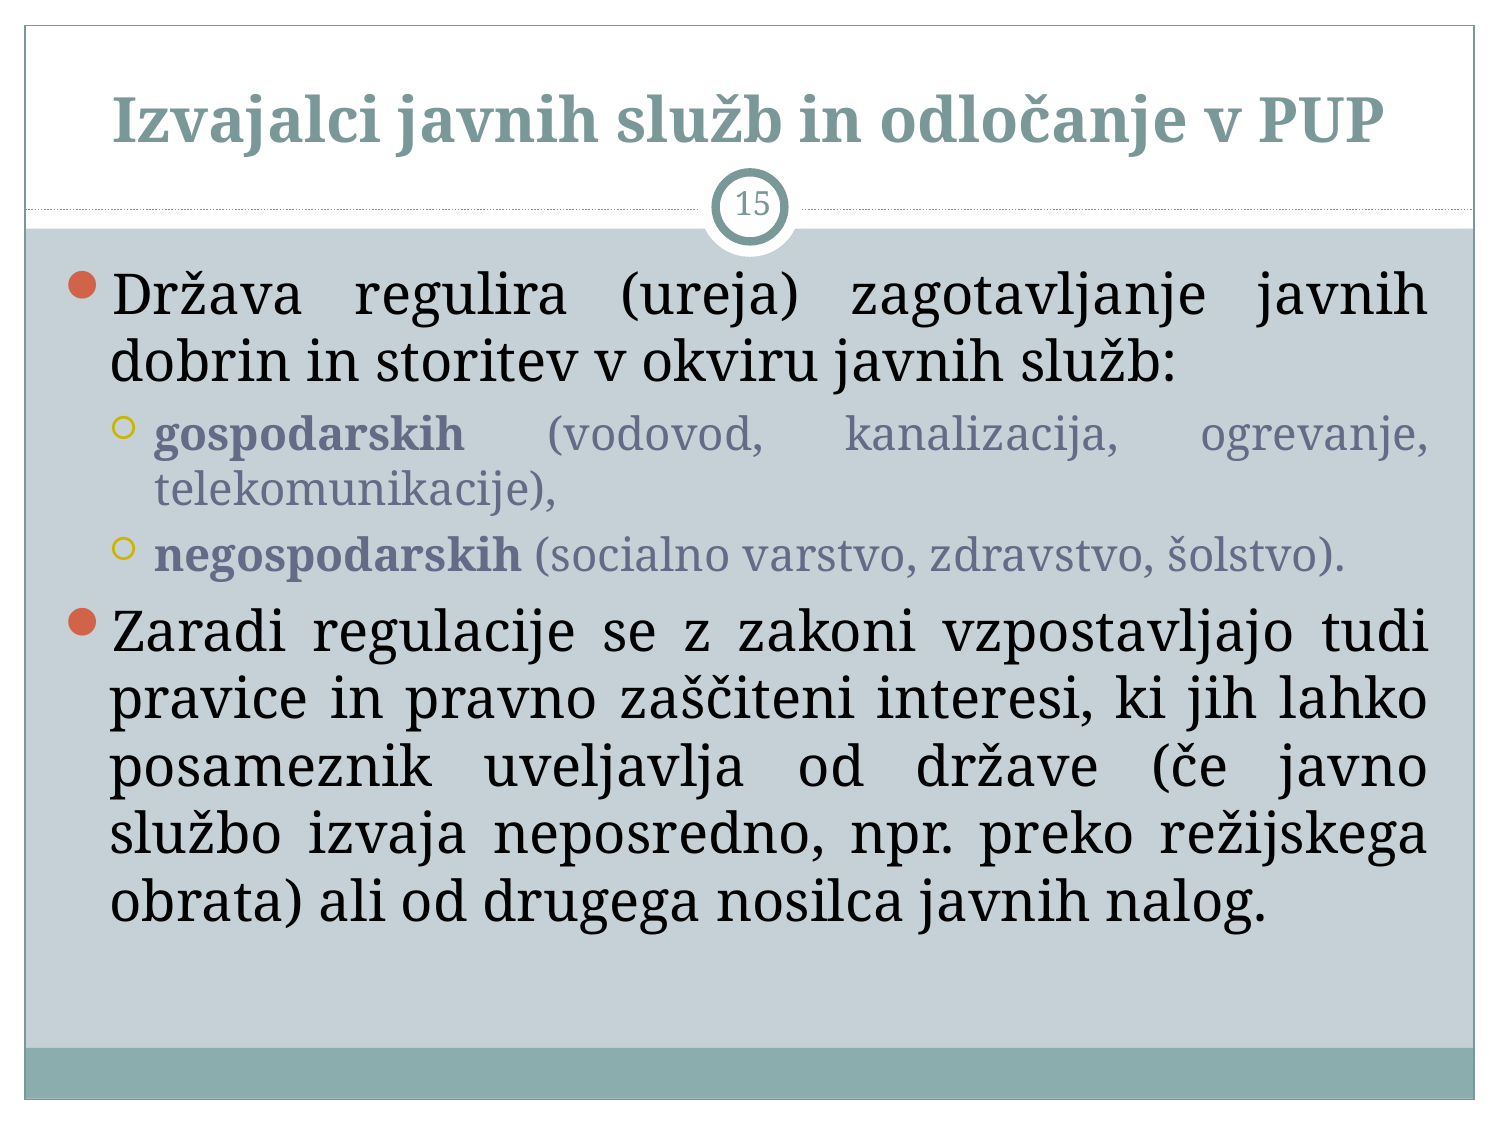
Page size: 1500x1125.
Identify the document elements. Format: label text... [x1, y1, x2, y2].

list Država regulira (ureja) zagotavljanje javnih dobrin in storitev v okviru javnih služb: gospodarskih (vodovod, kanalizacija, ogrevanje, telekomunikacije), negospodarskih (socialno varstvo, zdravstvo, šolstvo). Zaradi regulacije se z zakoni vzpostavljajo tudi pravice in pravno zaščiteni interesi, ki jih lahko posameznik uveljavlja od države (če javno službo izvaja neposredno, npr. preko režijskega obrata) ali od drugega nosilca javnih nalog. [49, 250, 1445, 1001]
text_box <number> [715, 168, 791, 241]
title Izvajalci javnih služb in odločanje v PUP [49, 37, 1450, 162]
